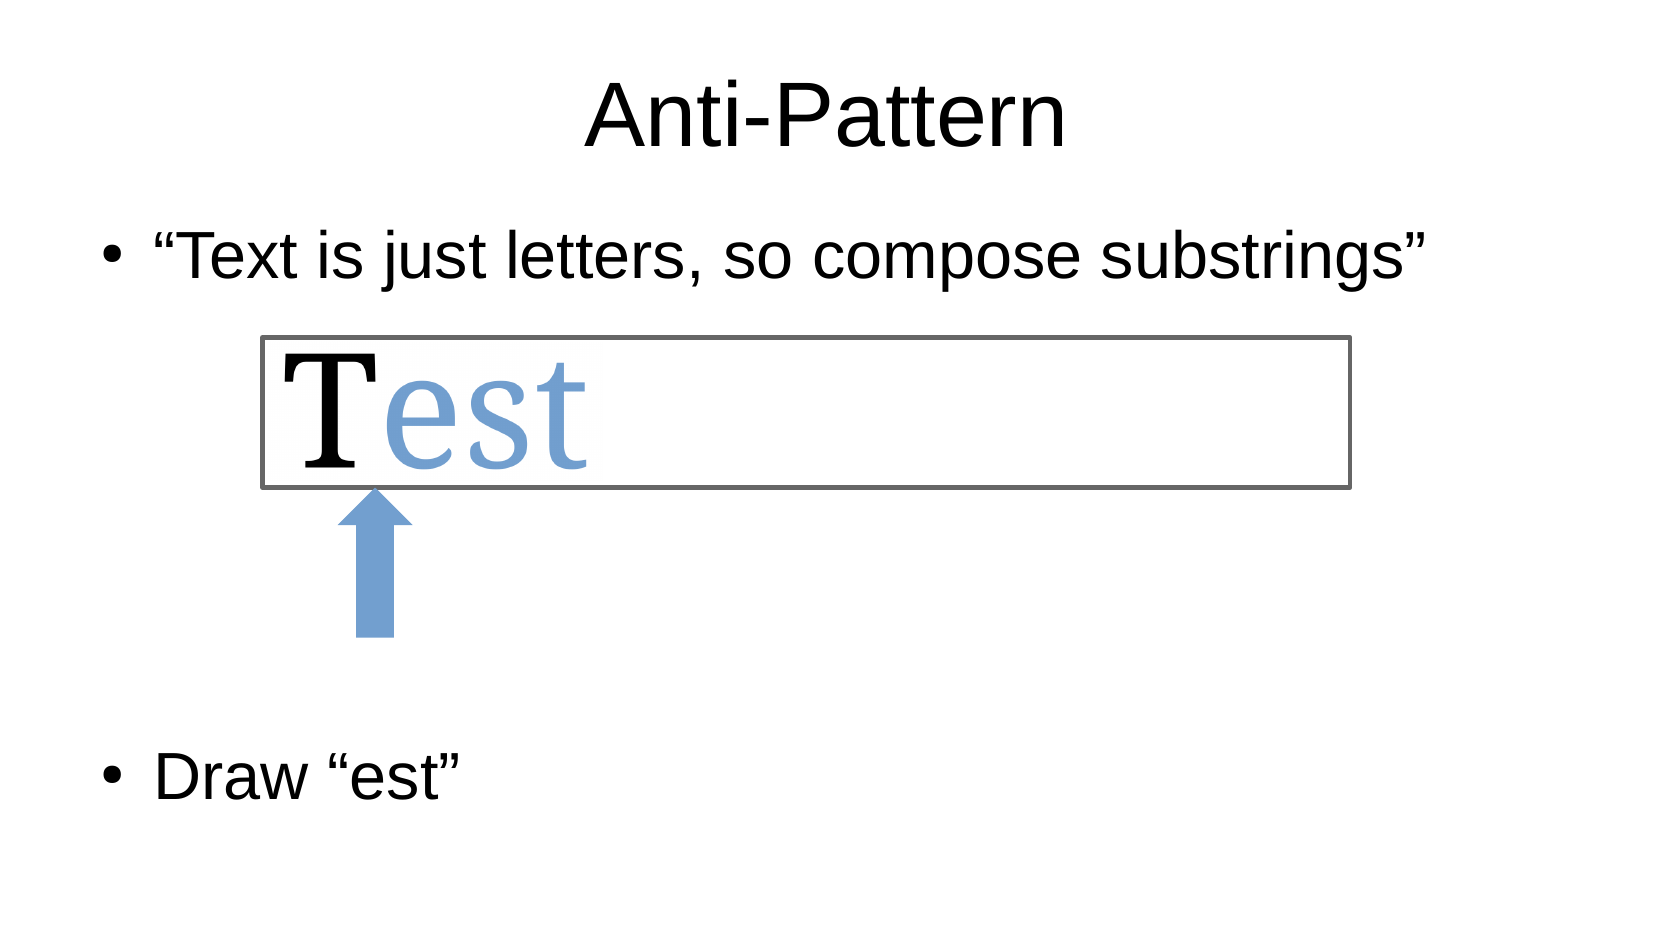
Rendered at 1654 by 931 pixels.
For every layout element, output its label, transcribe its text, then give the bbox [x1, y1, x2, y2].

picture [268, 341, 603, 481]
list “Text is just letters, so compose substrings” Draw “est” [82, 217, 1571, 901]
text_box [262, 337, 1350, 638]
title Anti-Pattern [82, 37, 1571, 193]
